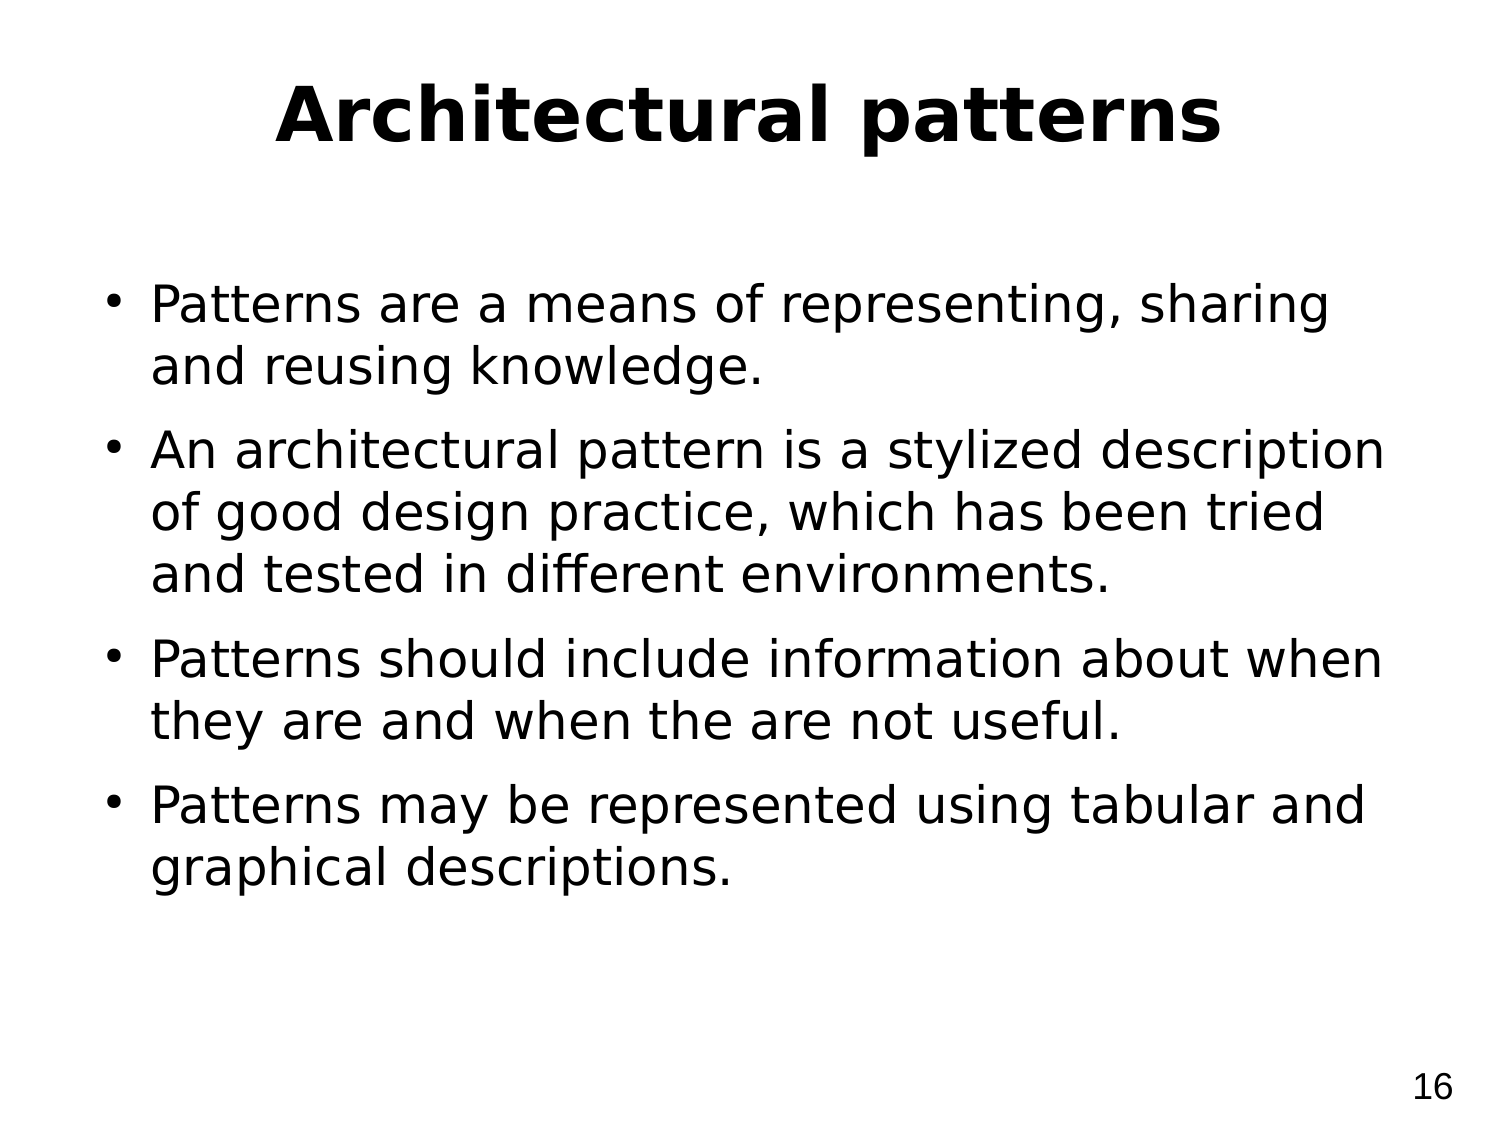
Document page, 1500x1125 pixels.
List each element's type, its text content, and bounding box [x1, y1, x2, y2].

title Architectural patterns [75, 44, 1425, 177]
list Patterns are a means of representing, sharing and reusing knowledge. An architectural pattern is a stylized description of good design practice, which has been tried and tested in different environments. Patterns should include information about when they are and when the are not useful. Patterns may be represented using tabular and graphical descriptions. [75, 263, 1425, 916]
